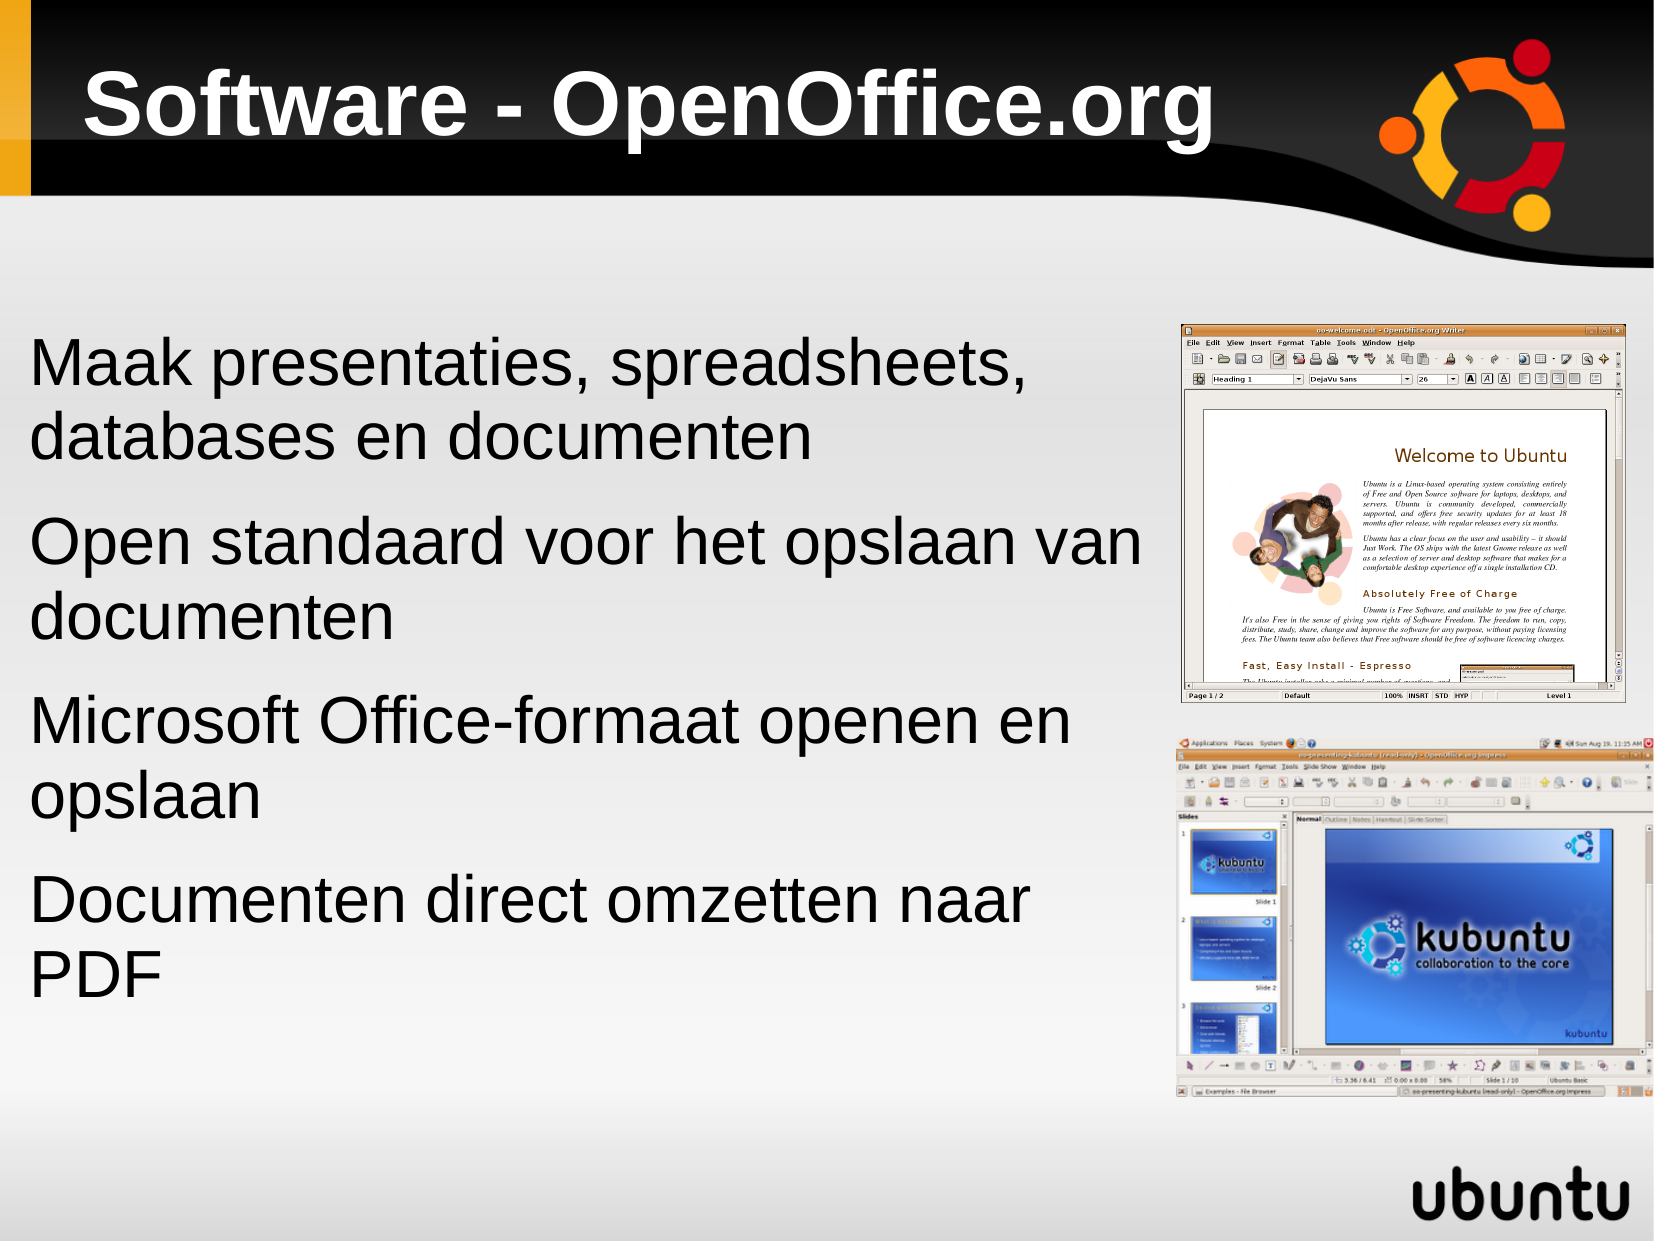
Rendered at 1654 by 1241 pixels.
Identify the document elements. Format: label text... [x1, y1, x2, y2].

title Software - OpenOffice.org [82, 52, 1654, 155]
list Maak presentaties, spreadsheets, databases en documenten Open standaard voor het opslaan van documenten Microsoft Office-formaat openen en opslaan Documenten direct omzetten naar PDF [29, 324, 1182, 1093]
picture [0, 0, 1654, 1241]
